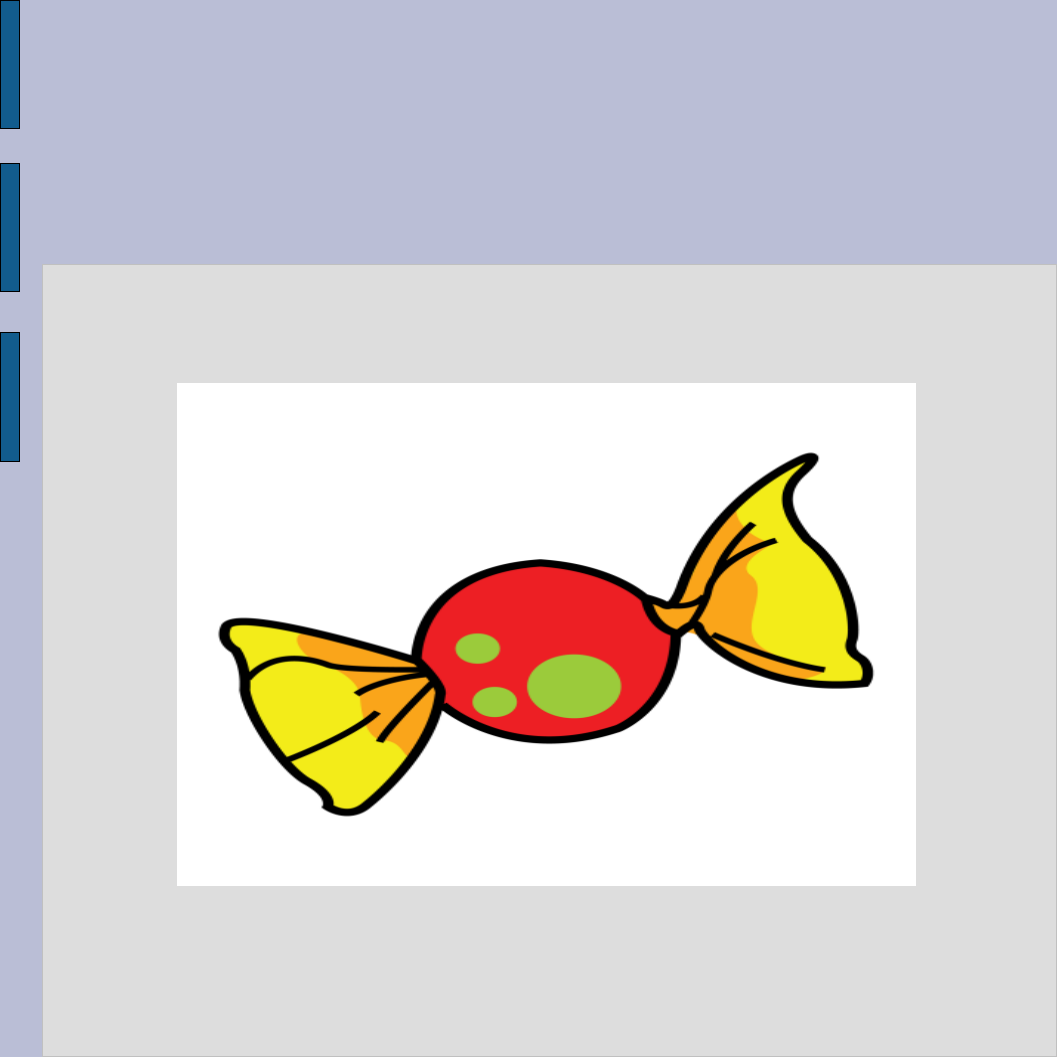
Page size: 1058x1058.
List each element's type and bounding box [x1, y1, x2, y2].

picture [177, 383, 916, 886]
